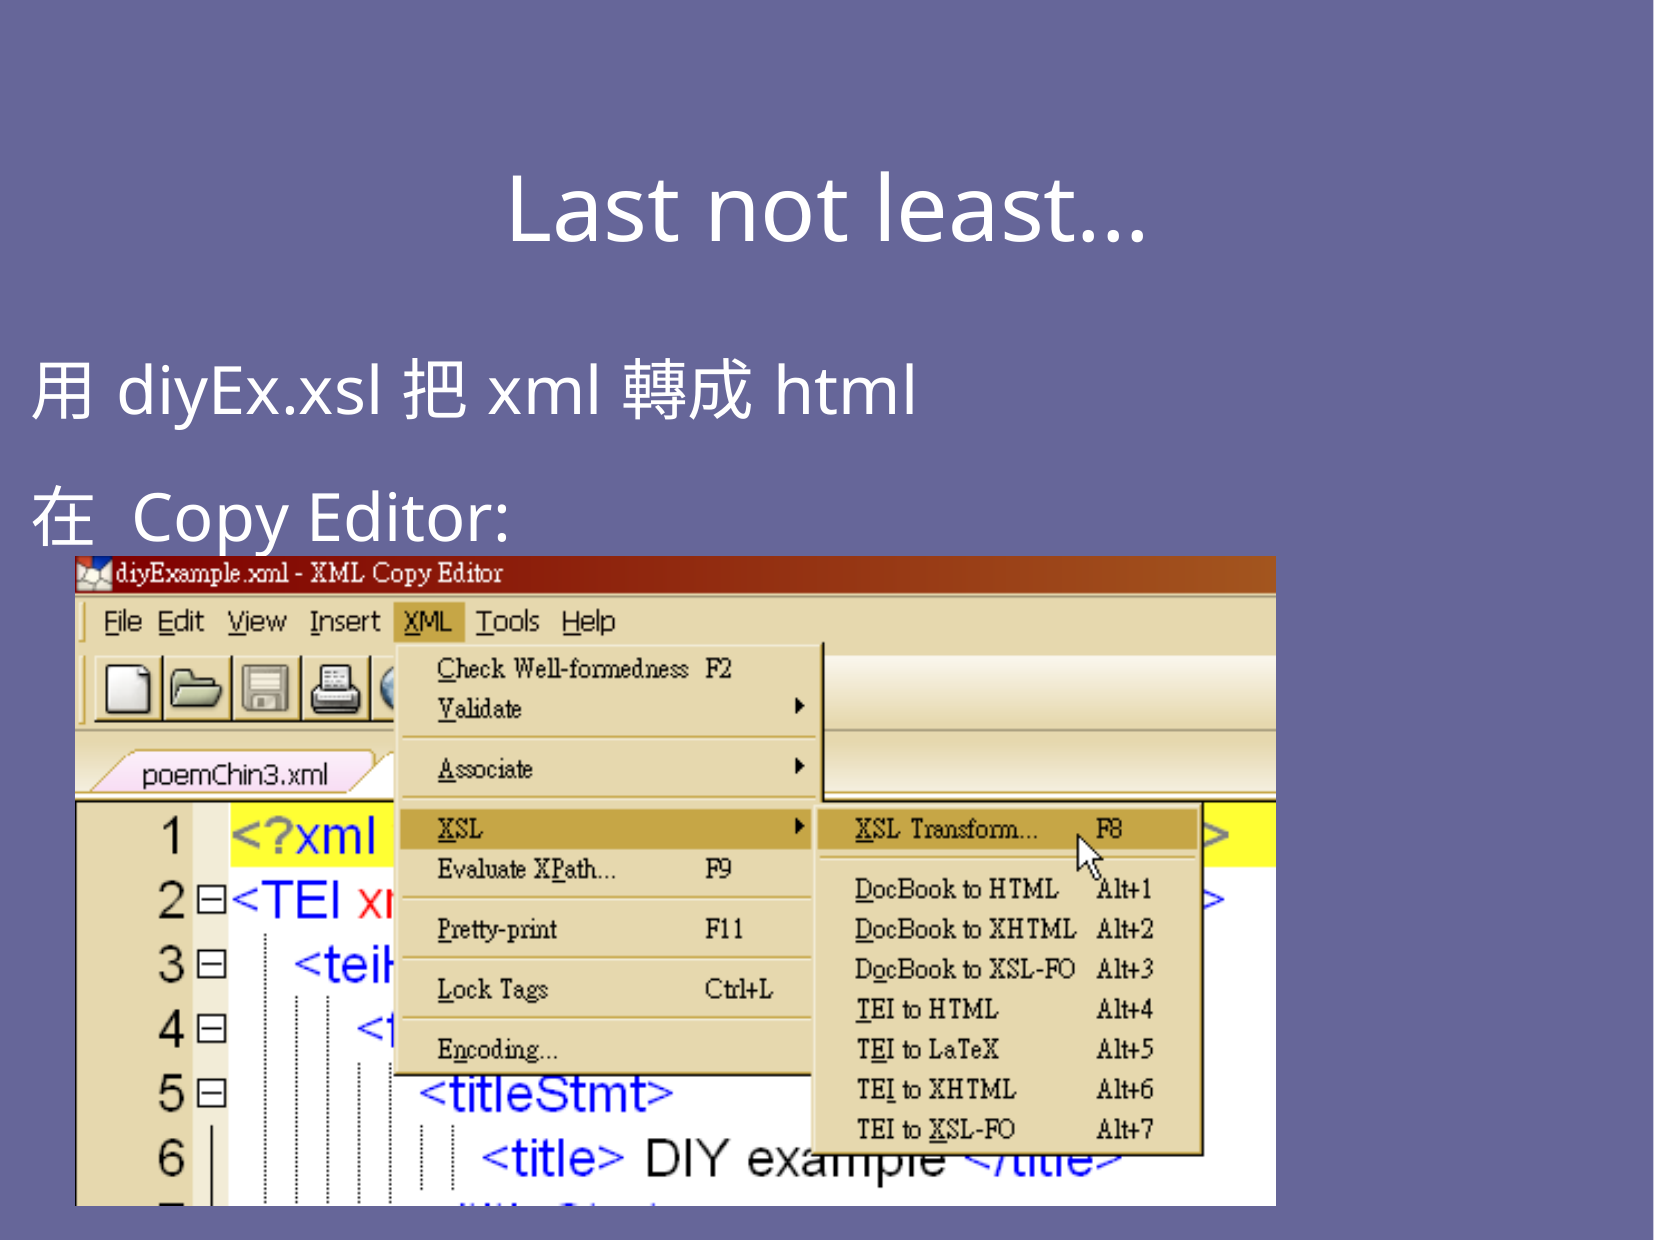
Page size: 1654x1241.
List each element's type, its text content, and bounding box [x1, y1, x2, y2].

title Last not least... [121, 102, 1534, 310]
list 用diyEx.xsl把xml轉成html 在 Copy Editor: [12, 337, 1426, 1119]
picture [75, 556, 1276, 1206]
